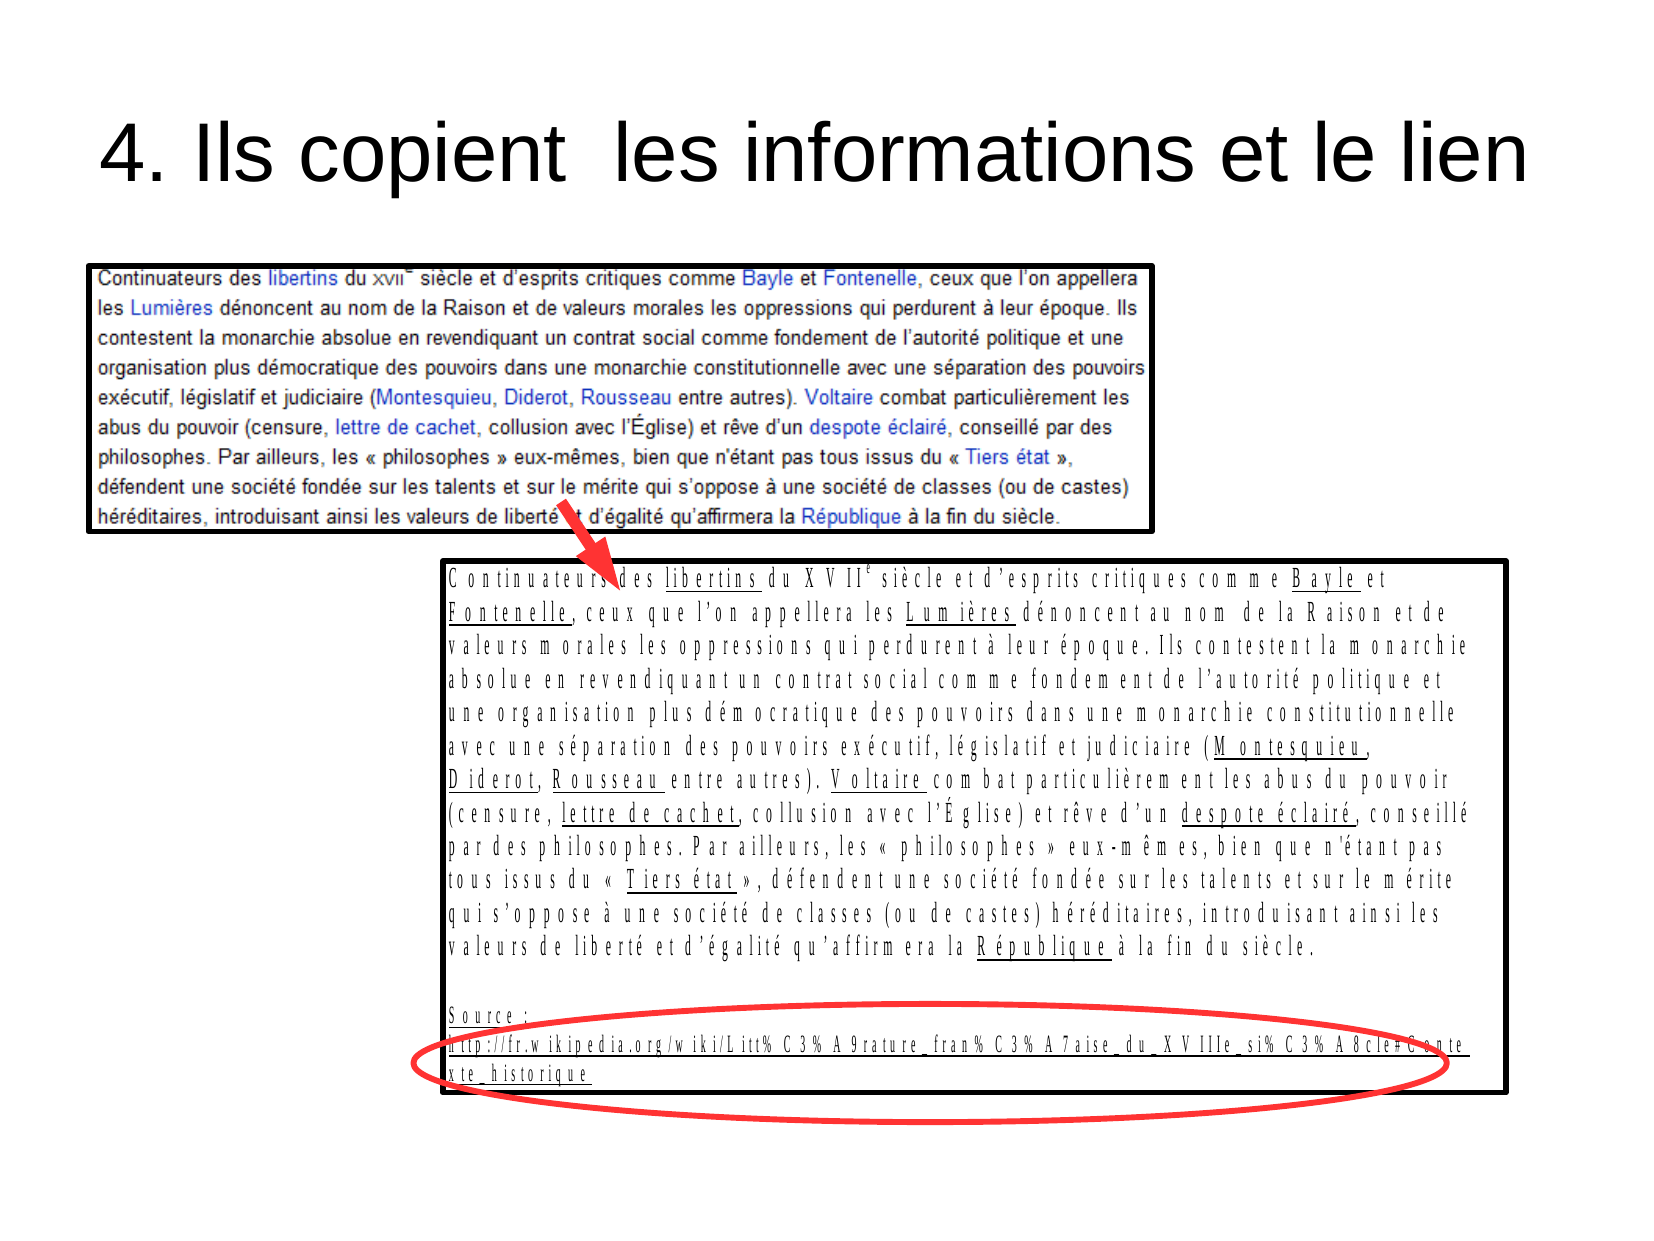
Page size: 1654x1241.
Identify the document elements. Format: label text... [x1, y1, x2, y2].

picture [589, 532, 1152, 538]
title 4. Ils copient les informations et le lien [82, 56, 1571, 250]
text_box [88, 265, 1152, 532]
chart [82, 290, 595, 1109]
text_box [413, 561, 1506, 1123]
chart [606, 290, 1571, 1109]
picture [87, 265, 577, 538]
